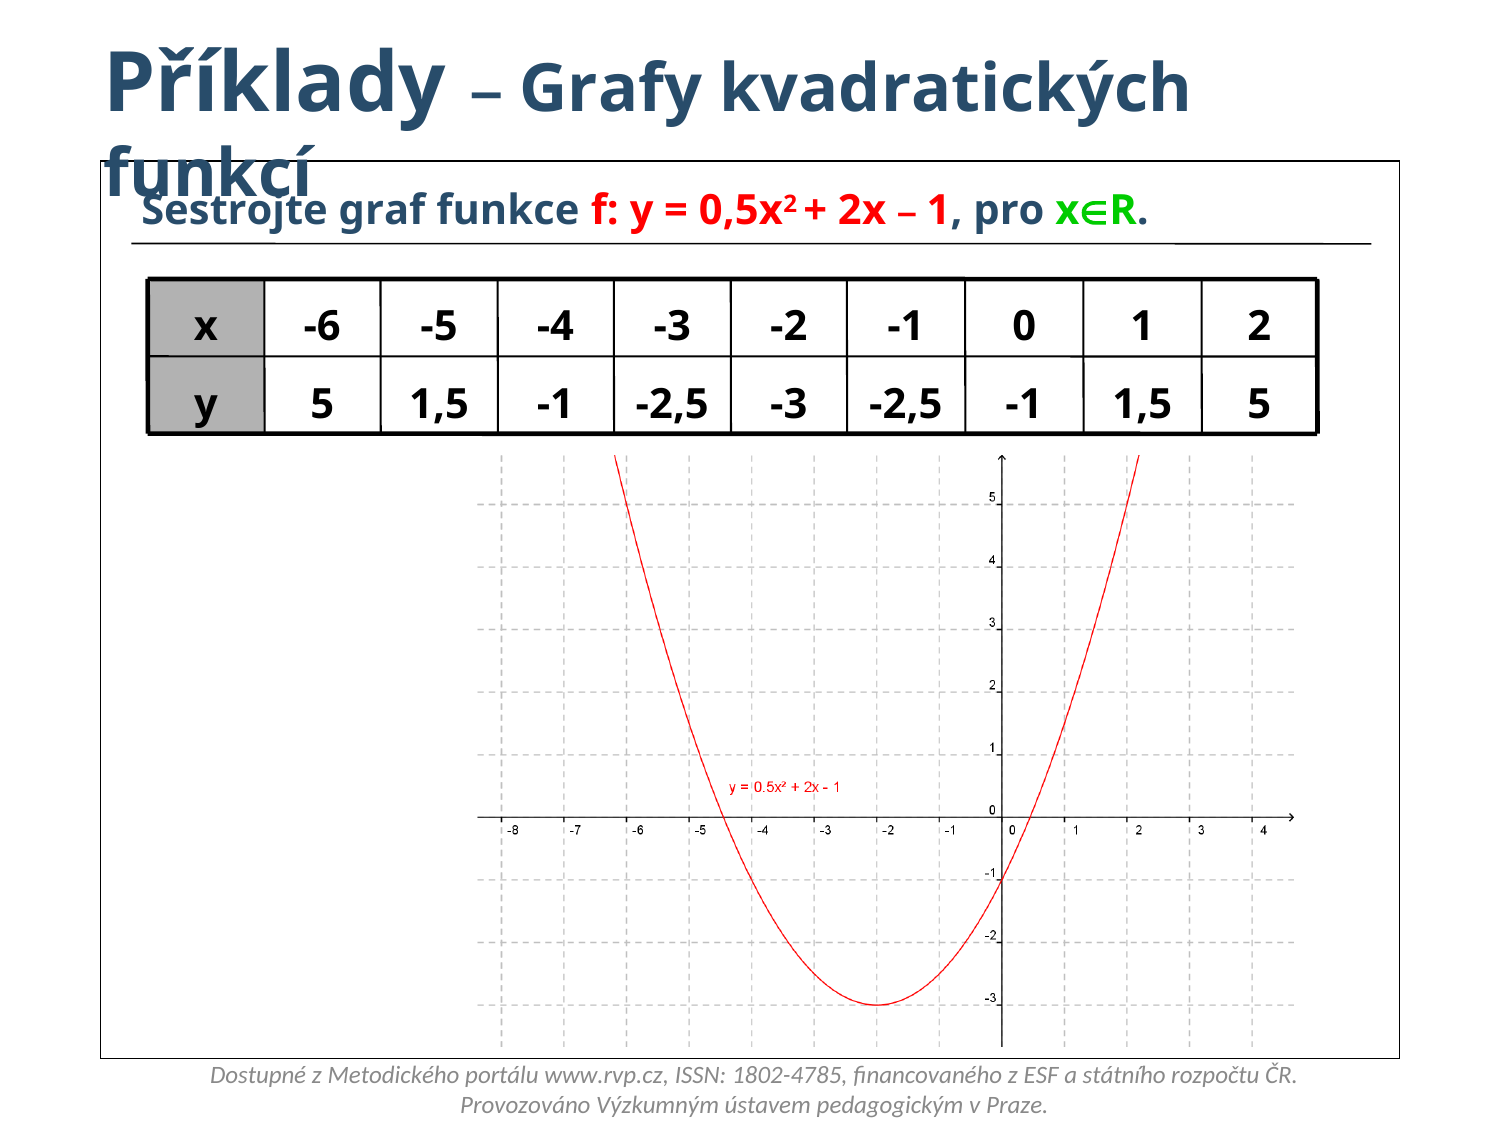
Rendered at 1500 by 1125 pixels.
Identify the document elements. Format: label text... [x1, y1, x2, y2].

text_box -1 [499, 358, 613, 431]
text_box 1 [1085, 282, 1200, 355]
text_box y [151, 358, 263, 431]
text_box 1,5 [382, 358, 496, 431]
text_box -1 [967, 358, 1082, 431]
text_box -3 [615, 282, 729, 355]
title Příklady – Grafy kvadratických funkcí [88, 39, 1414, 190]
text_box 1,5 [1085, 358, 1200, 431]
text_box Sestrojte graf funkce f: y = 0,5x2 + 2x – 1, pro xR. [126, 160, 1367, 256]
text_box 2 [1203, 282, 1314, 355]
picture [477, 455, 1294, 1047]
text_box [100, 190, 1400, 1059]
text_box -6 [266, 282, 379, 355]
text_box -2 [732, 282, 845, 355]
text_box -5 [382, 282, 496, 355]
text_box -2,5 [849, 358, 964, 431]
text_box 0 [967, 282, 1082, 355]
text_box -2,5 [615, 358, 729, 431]
text_box -3 [732, 358, 846, 431]
text_box -4 [499, 282, 612, 355]
text_box -1 [848, 282, 964, 355]
text_box x [150, 282, 263, 355]
text_box 5 [1203, 358, 1315, 431]
text_box 5 [266, 358, 379, 431]
